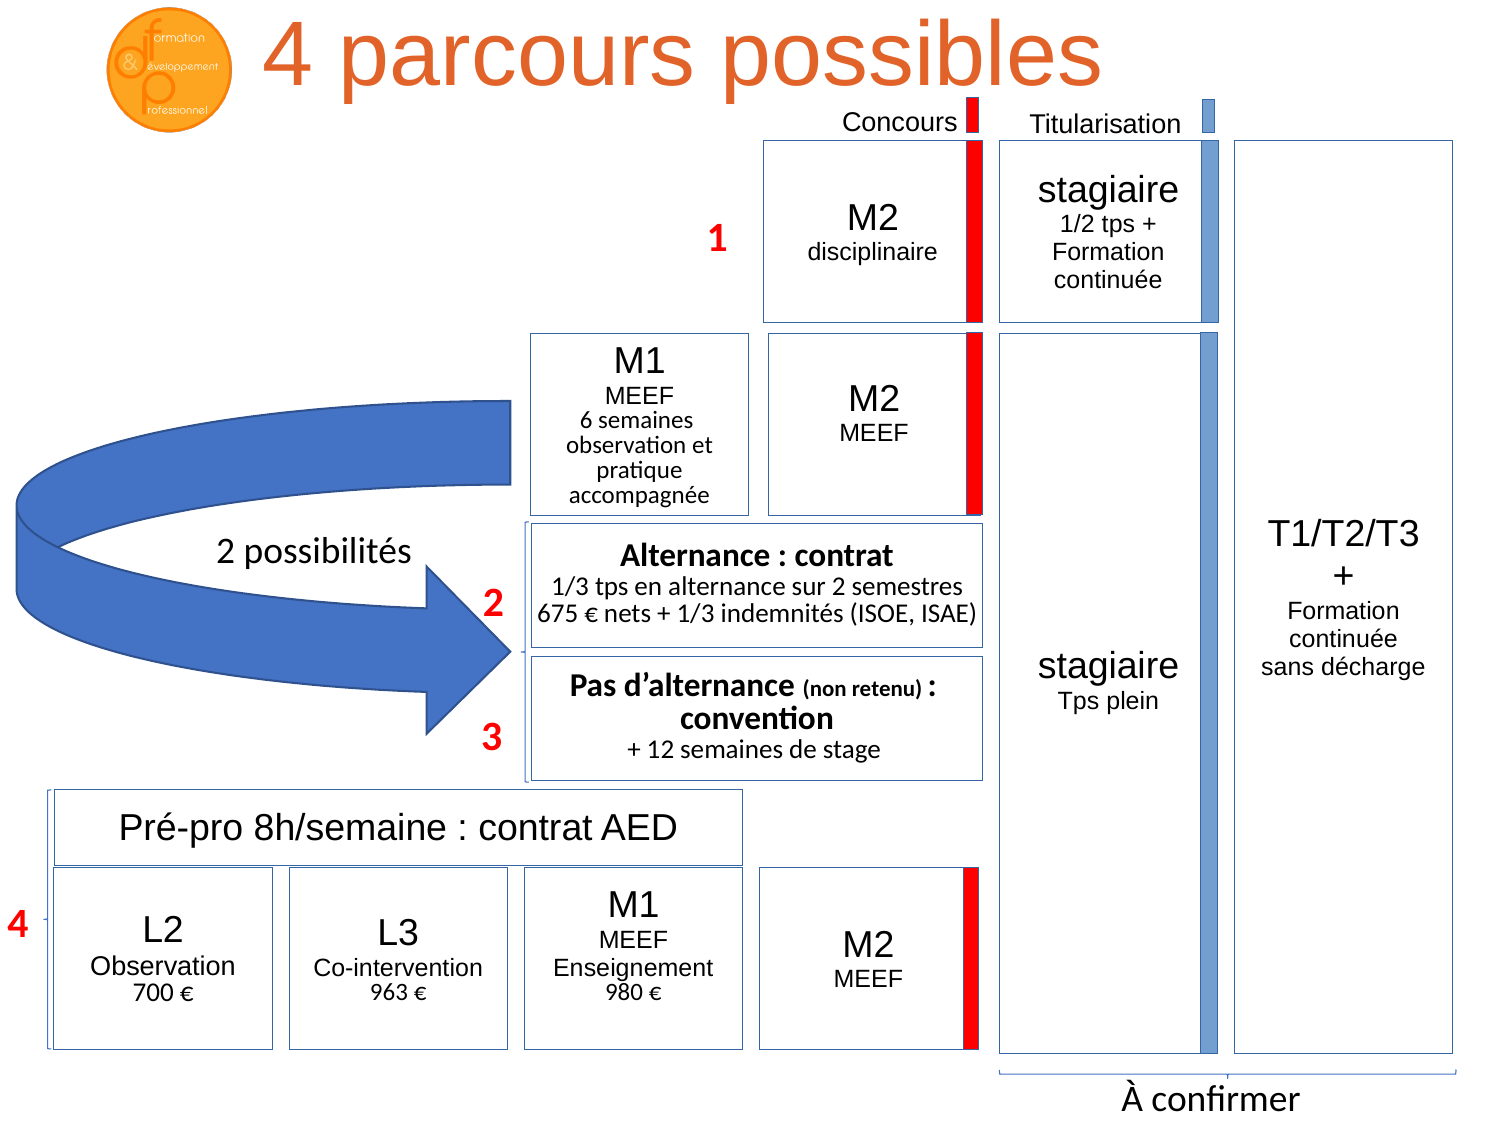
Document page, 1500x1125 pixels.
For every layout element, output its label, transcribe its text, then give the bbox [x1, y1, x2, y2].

text_box Pré-pro 8h/semaine : contrat AED [54, 789, 743, 866]
text_box [1200, 332, 1218, 1054]
text_box T1/T2/T3 + Formation continuée sans décharge [1234, 140, 1453, 1054]
text_box [963, 867, 979, 1050]
text_box L2 Observation 700 € [53, 867, 273, 1050]
text_box L3 Co-intervention 963 € [289, 867, 508, 1050]
text_box 2 [468, 567, 520, 634]
text_box 3 [466, 700, 518, 767]
text_box Pas d’alternance (non retenu) : convention + 12 semaines de stage [531, 656, 983, 781]
text_box [966, 332, 983, 515]
text_box Titularisation [1004, 101, 1206, 147]
text_box M2 disciplinaire [763, 140, 966, 323]
text_box M2 MEEF [768, 333, 981, 516]
text_box 4 [0, 888, 43, 954]
text_box 1 [691, 202, 744, 268]
text_box M1 MEEF 6 semaines observation et pratique accompagnée [530, 333, 749, 516]
text_box [16, 400, 511, 734]
text_box Alternance : contrat 1/3 tps en alternance sur 2 semestres 675 € nets + 1/3 indemnités (ISOE, ISAE) [531, 523, 983, 648]
text_box 2 possibilités [201, 518, 596, 579]
text_box M2 MEEF [759, 867, 963, 1050]
text_box Concours [805, 99, 995, 145]
text_box M1 MEEF Enseignement 980 € [524, 867, 743, 1050]
text_box stagiaire Tps plein [999, 333, 1200, 1054]
title 4 parcours possibles [244, 0, 1173, 112]
text_box stagiaire 1/2 tps + Formation continuée [999, 140, 1201, 323]
text_box [1202, 99, 1215, 133]
text_box [966, 145, 983, 323]
text_box [1201, 140, 1219, 323]
text_box À confirmer [1067, 1066, 1355, 1125]
picture [82, 0, 244, 141]
